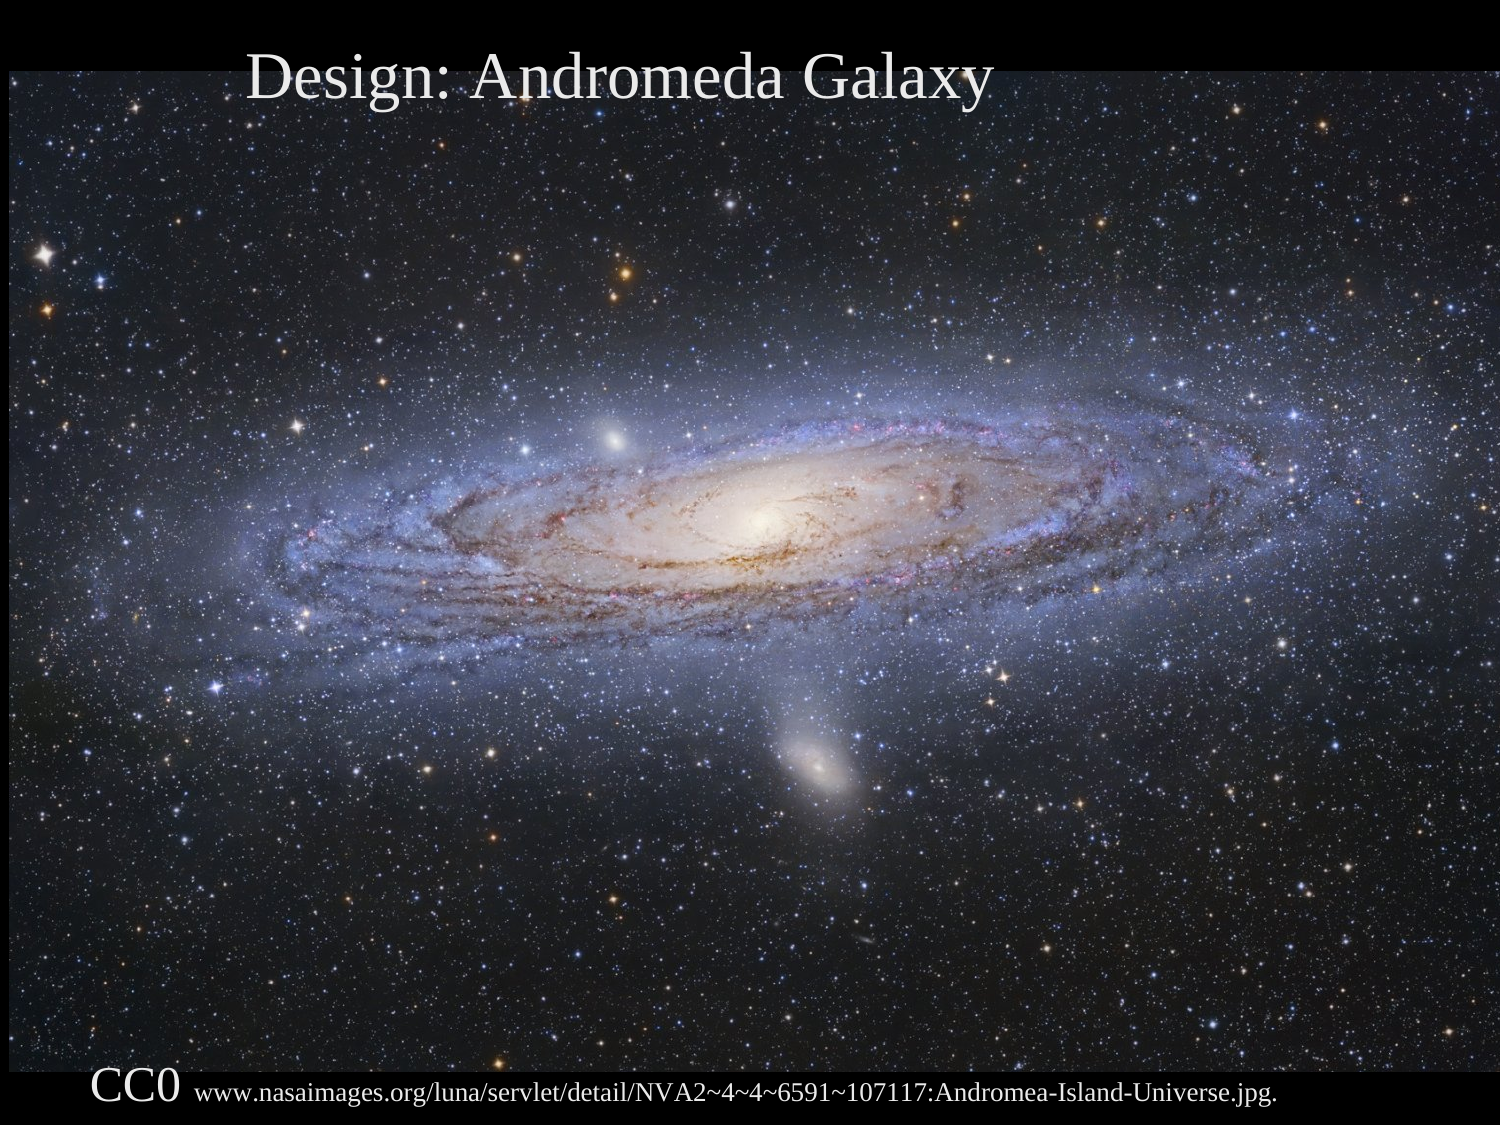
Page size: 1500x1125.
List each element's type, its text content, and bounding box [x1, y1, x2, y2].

text_box CC0 www.nasaimages.org/luna/servlet/detail/NVA2~4~4~6591~107117:Andromea-Island-Universe.jpg. [75, 1050, 1426, 1121]
text_box Design: Andromeda Galaxy [230, 31, 1126, 121]
picture [9, 71, 1500, 1072]
